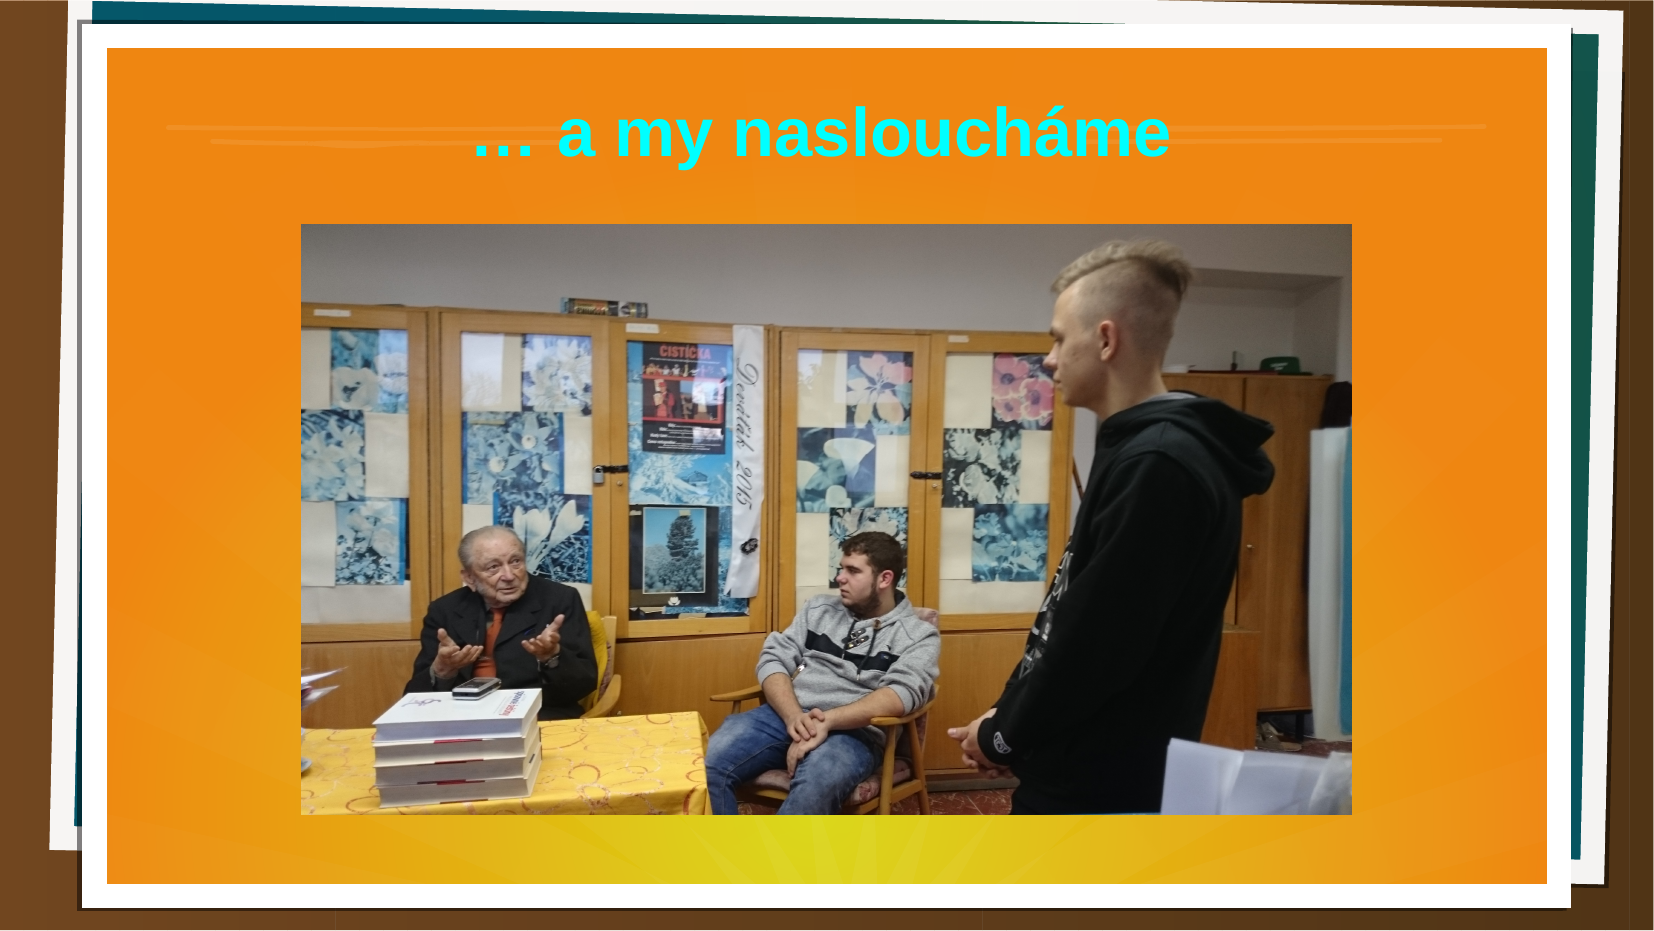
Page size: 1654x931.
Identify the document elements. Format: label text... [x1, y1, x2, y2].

title … a my nasloucháme [413, 59, 1229, 207]
picture [301, 224, 1352, 815]
